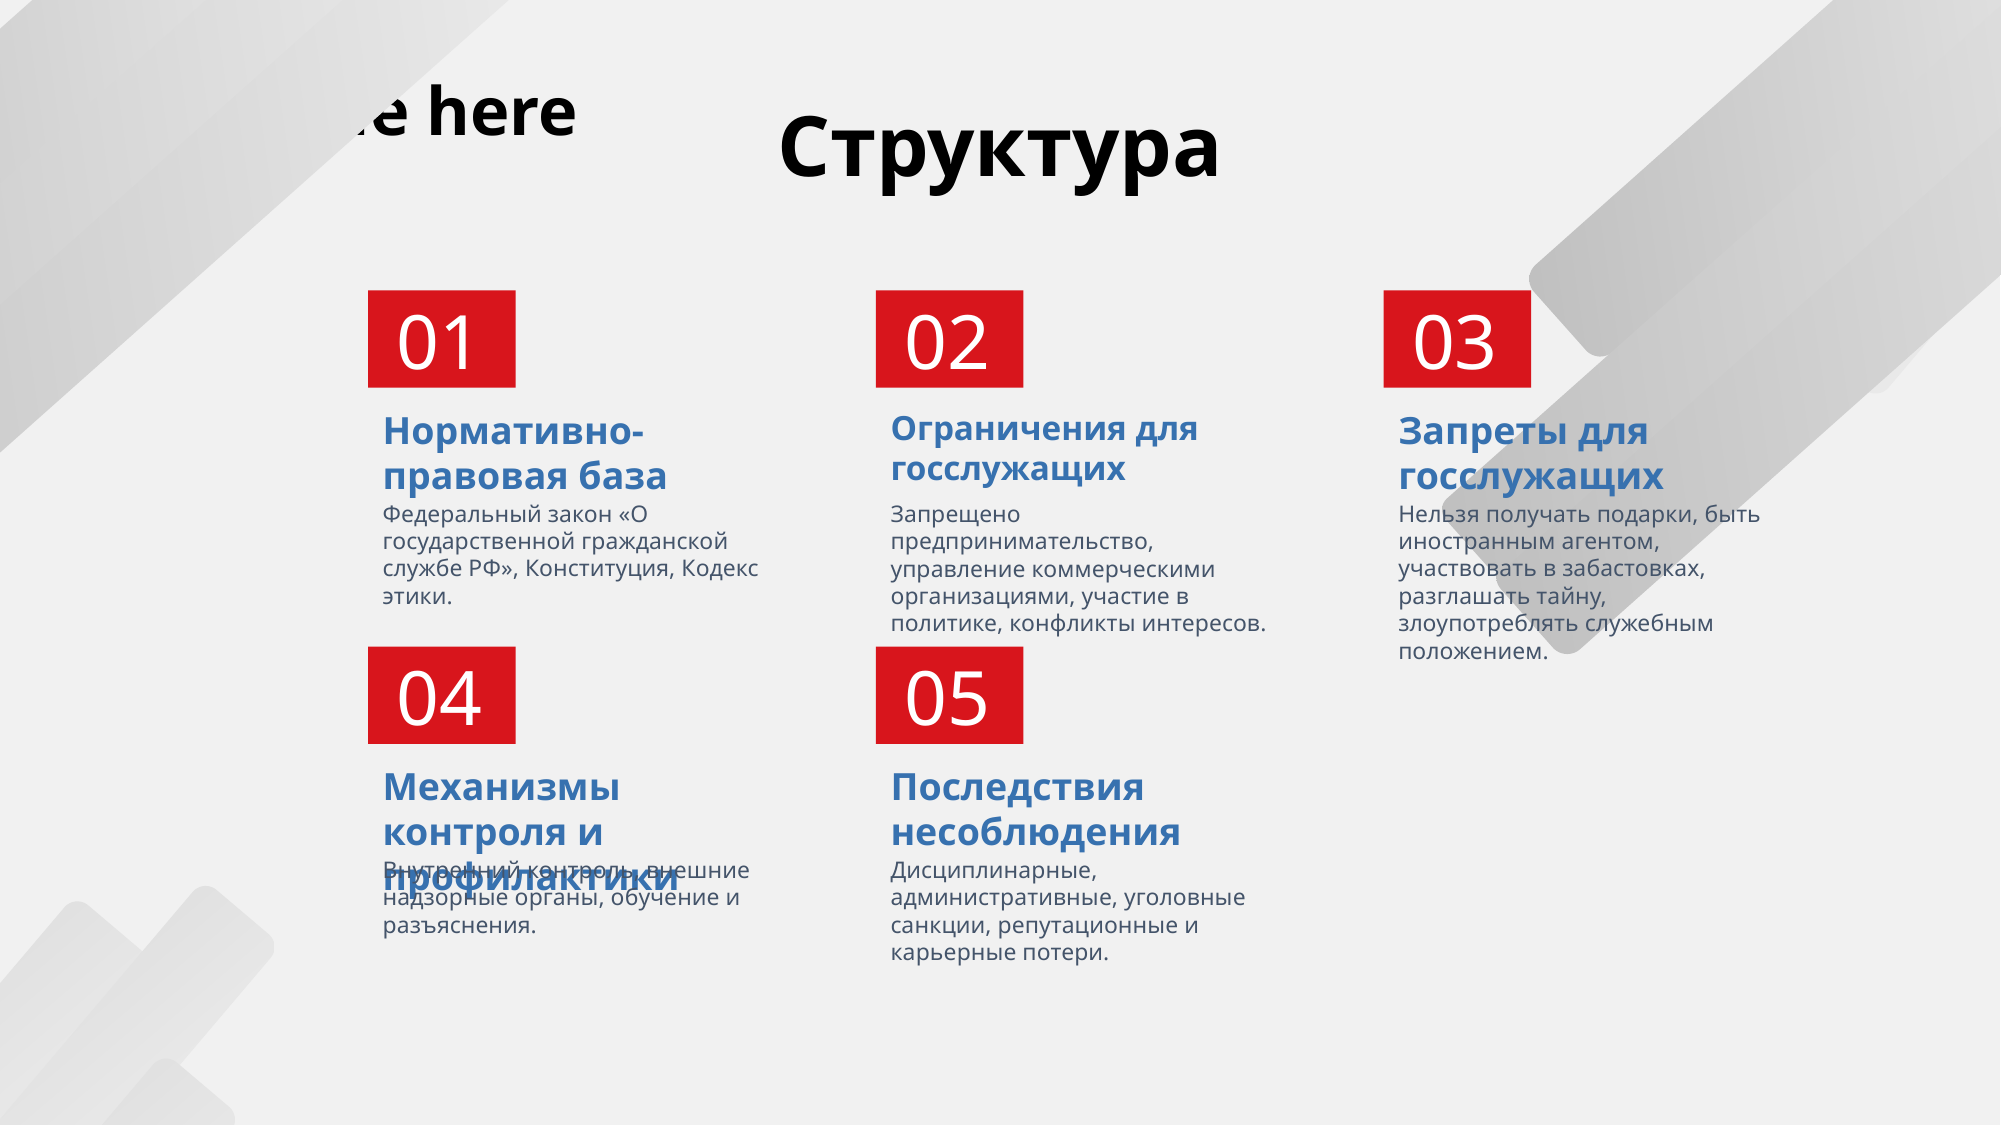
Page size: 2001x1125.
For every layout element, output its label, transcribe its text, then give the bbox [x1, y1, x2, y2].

text_box Структура [762, 86, 1238, 201]
text_box Внутренний контроль, внешние надзорные органы, обучение и разъяснения. [368, 848, 788, 946]
text_box 02 [889, 287, 1006, 393]
text_box Федеральный закон «О государственной гражданской службе РФ», Конституция, Кодекс этики. [368, 491, 788, 617]
text_box [498, 290, 516, 388]
text_box [368, 290, 381, 388]
text_box Нормативно-правовая база [368, 399, 788, 491]
text_box [498, 646, 516, 744]
text_box 03 [1397, 287, 1513, 393]
text_box [875, 290, 889, 388]
text_box [1006, 290, 1024, 388]
text_box Ограничения для госслужащих [875, 399, 1296, 491]
text_box Нельзя получать подарки, быть иностранным агентом, участвовать в забастовках, разглашать тайну, злоупотреблять служебным положением. [1383, 491, 1804, 672]
text_box [1513, 290, 1532, 388]
text_box [875, 646, 889, 744]
text_box Последствия несоблюдения [875, 755, 1296, 848]
text_box Дисциплинарные, административные, уголовные санкции, репутационные и карьерные потери. [875, 848, 1296, 973]
text_box [368, 646, 381, 744]
text_box [1383, 290, 1397, 388]
text_box Запреты для госслужащих [1383, 399, 1804, 491]
text_box Запрещено предпринимательство, управление коммерческими организациями, участие в политике, конфликты интересов. [875, 491, 1296, 644]
text_box 01 [381, 287, 498, 393]
text_box 04 [381, 643, 498, 749]
text_box Механизмы контроля и профилактики [368, 755, 788, 848]
text_box [1006, 646, 1024, 744]
text_box 05 [889, 643, 1006, 749]
